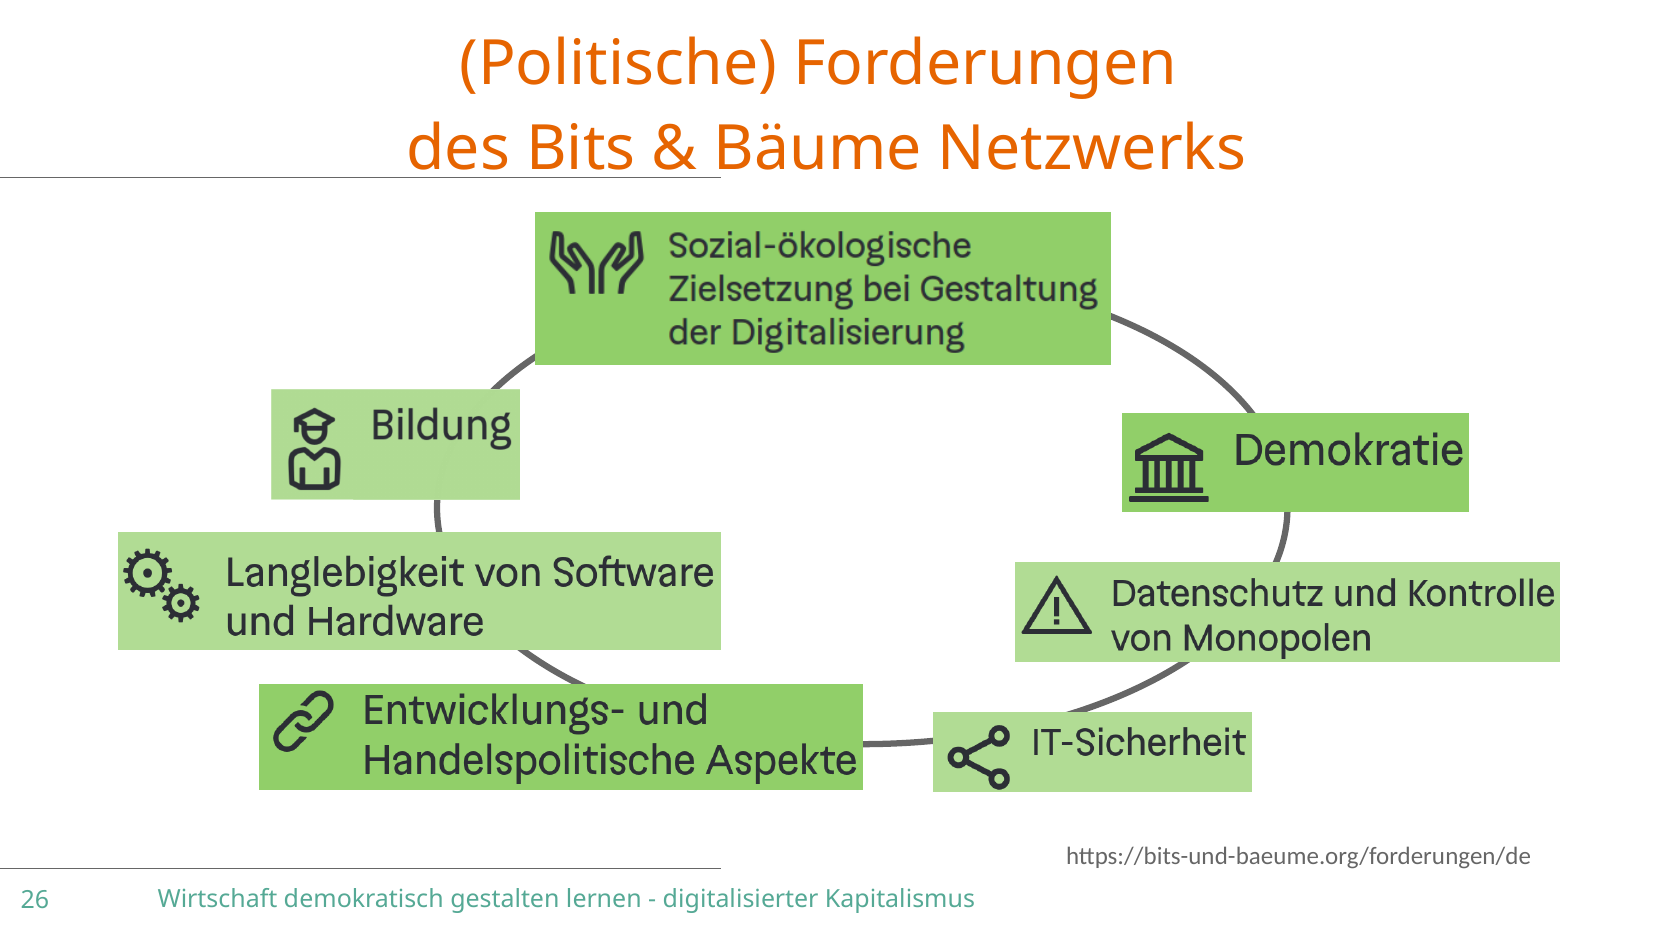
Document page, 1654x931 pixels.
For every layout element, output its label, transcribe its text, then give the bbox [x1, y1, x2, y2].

picture [271, 389, 520, 500]
title (Politische) Forderungen des Bits & Bäume Netzwerks [82, 17, 1571, 164]
text_box https://bits-und-baeume.org/forderungen/de [1051, 838, 1654, 900]
picture [259, 684, 863, 790]
picture [933, 712, 1252, 792]
picture [1015, 562, 1560, 662]
picture [118, 532, 721, 650]
picture [535, 212, 1111, 365]
picture [1122, 413, 1469, 512]
